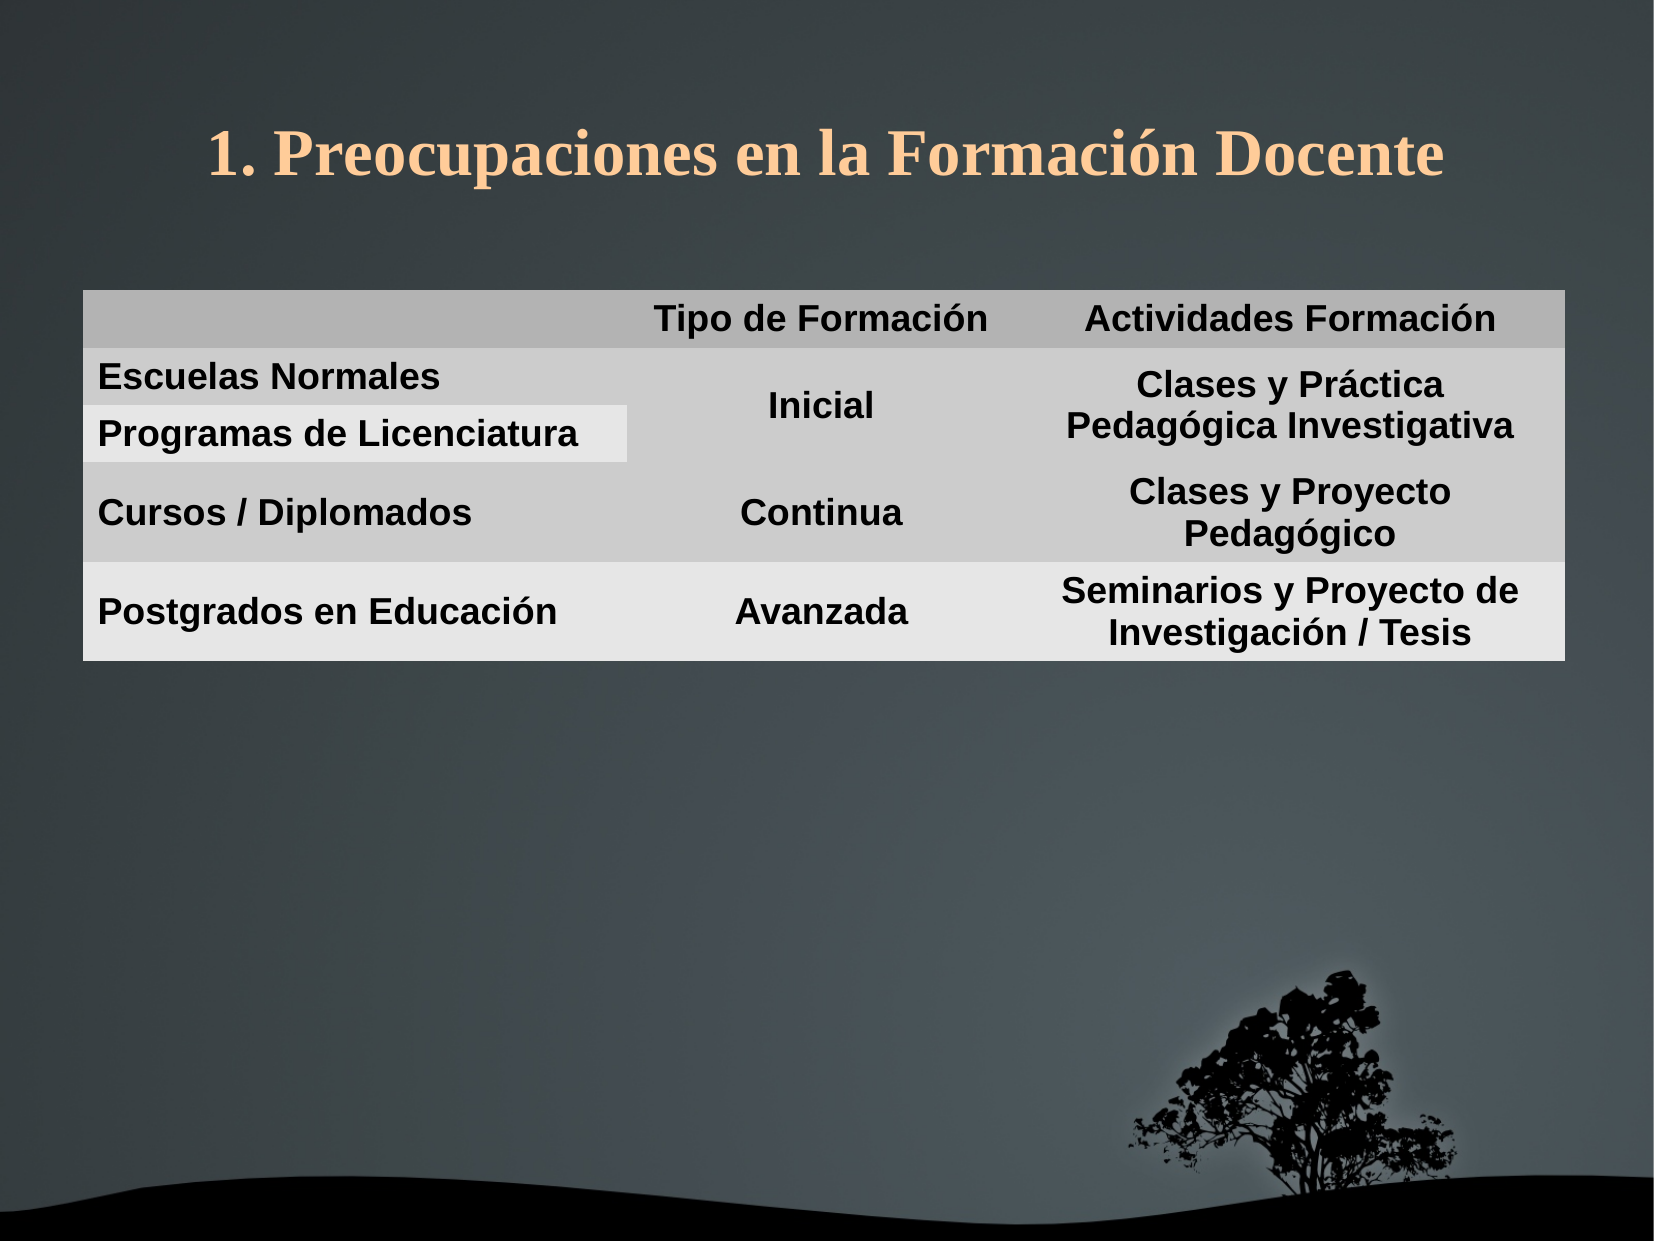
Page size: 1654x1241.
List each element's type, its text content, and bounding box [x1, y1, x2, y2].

table_cell Inicial [627, 348, 1016, 462]
table_header Tipo de Formación [627, 290, 1016, 348]
table_header [83, 290, 627, 348]
table_cell Cursos / Diplomados [83, 462, 627, 562]
table_cell Avanzada [627, 562, 1016, 661]
table_cell Seminarios y Proyecto de Investigación / Tesis [1016, 562, 1565, 661]
table_cell Clases y Práctica Pedagógica Investigativa [1016, 348, 1565, 462]
table_cell Programas de Licenciatura [83, 405, 627, 462]
table_cell Postgrados en Educación [83, 562, 627, 661]
table_cell Clases y Proyecto Pedagógico [1016, 462, 1565, 562]
picture [0, 0, 1654, 1241]
table_cell Escuelas Normales [83, 348, 627, 405]
title 1. Preocupaciones en la Formación Docente [82, 49, 1571, 257]
table_header Actividades Formación [1016, 290, 1565, 348]
table_cell Continua [627, 462, 1016, 562]
